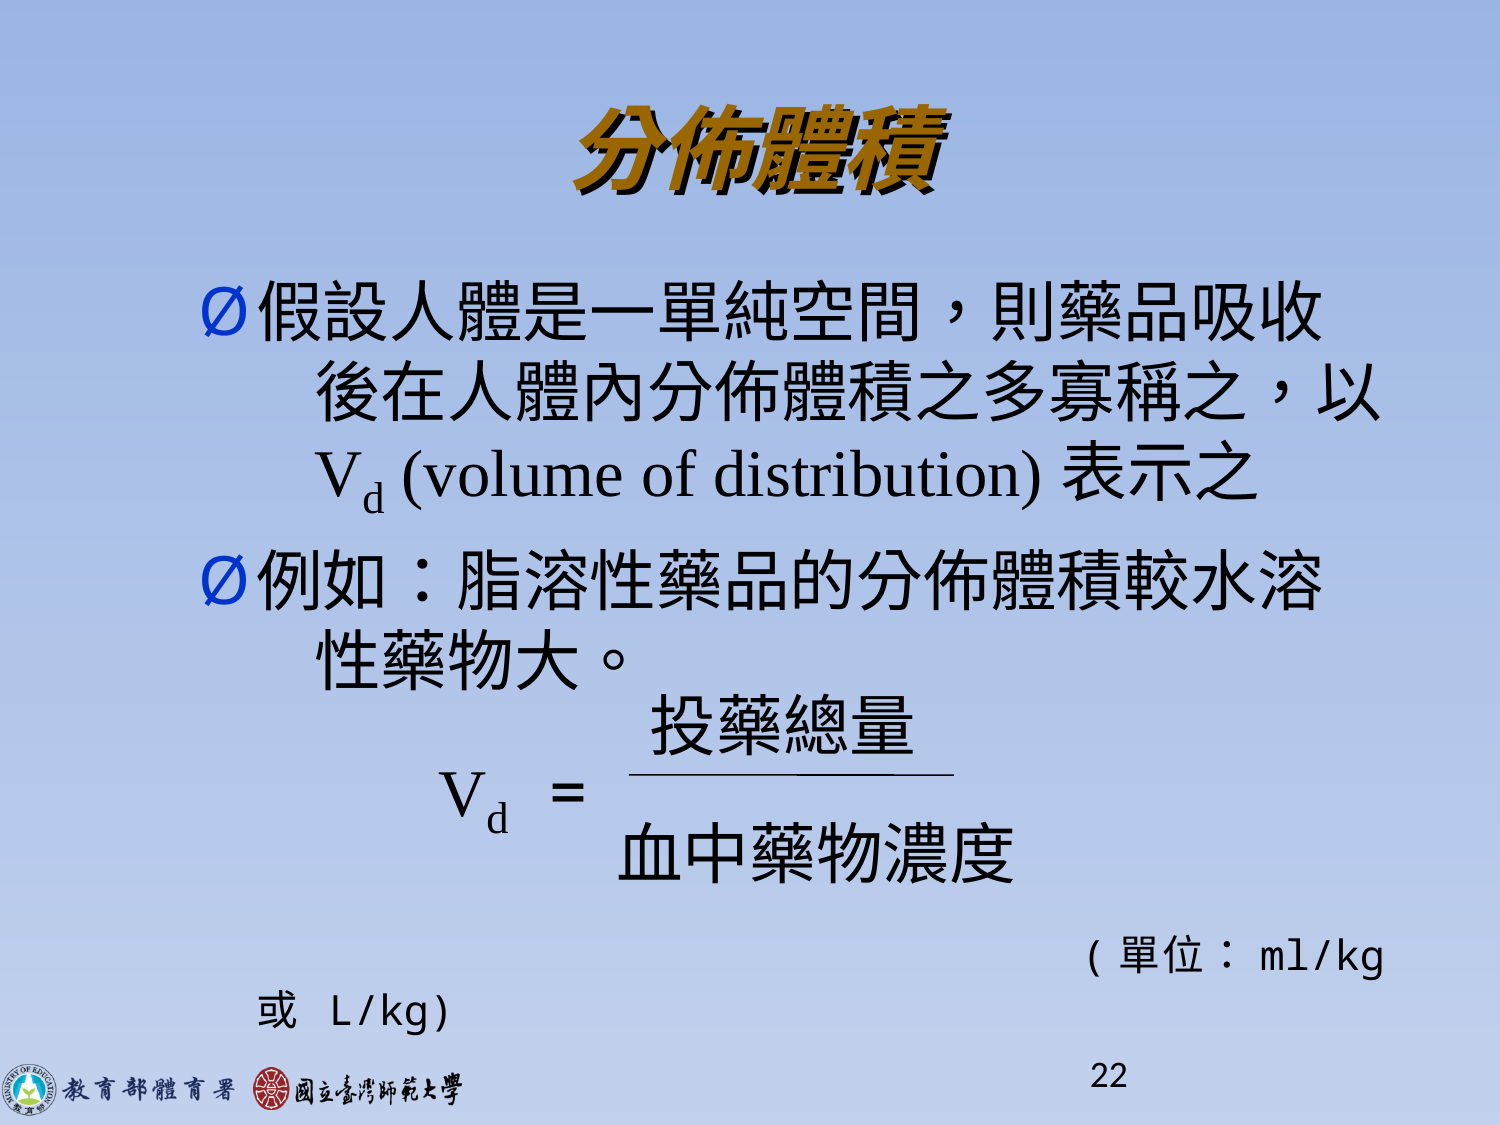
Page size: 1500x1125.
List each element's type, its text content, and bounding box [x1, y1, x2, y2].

text_box [1074, 1042, 1426, 1103]
text_box 假設人體是一單純空間，則藥品吸收後在人體內分佈體積之多寡稱之，以Vd (volume of distribution)表示之 例如：脂溶性藥品的分佈體積較水溶性藥物大。 投藥總量 Vd = 血中藥物濃度 (單位：ml/kg 或 L/kg) [183, 262, 1400, 1094]
title 分佈體積 [0, 78, 1500, 213]
